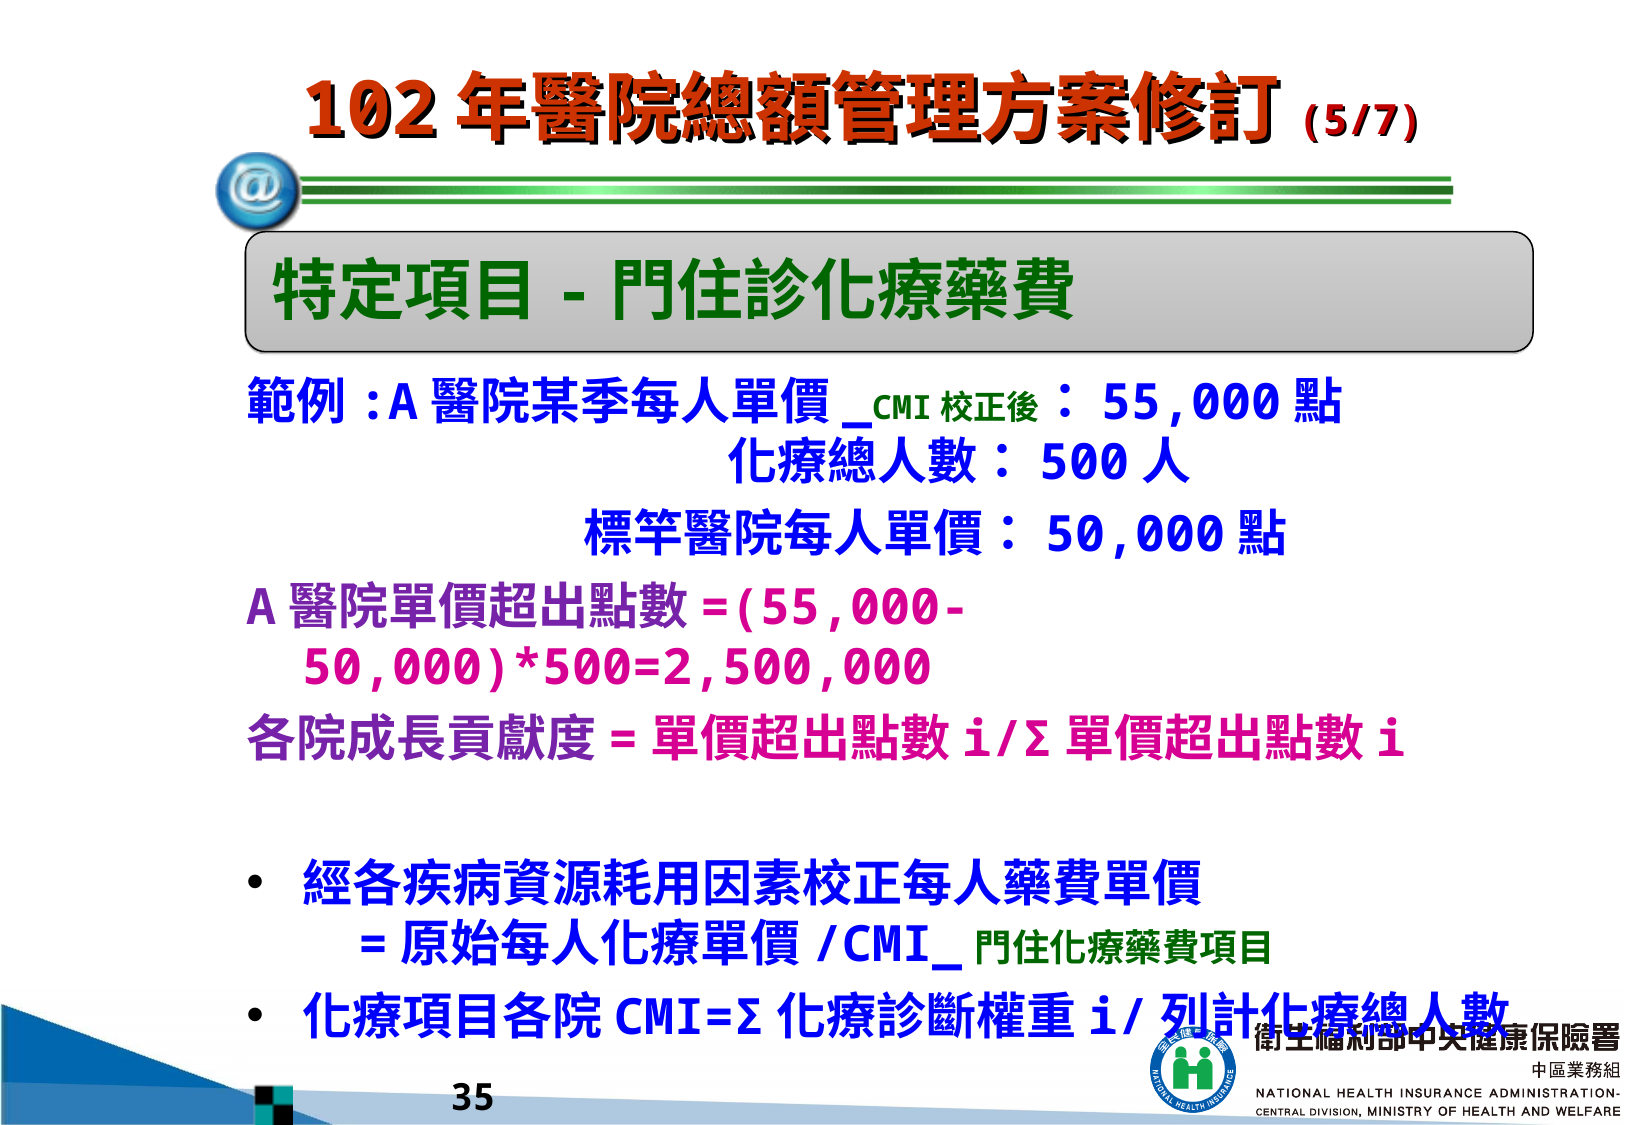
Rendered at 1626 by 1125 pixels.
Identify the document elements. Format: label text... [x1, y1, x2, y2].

text_box 特定項目-門住診化療藥費 [245, 231, 1534, 352]
text_box [435, 1065, 815, 1125]
title 102年醫院總額管理方案修訂(5/7) [162, 10, 1562, 198]
text_box 範例:A醫院某季每人單價_CMI校正後：55,000點 化療總人數：500人 標竿醫院每人單價：50,000點 A醫院單價超出點數=(55,000-50,000)*500=2,500,000 各院成長貢獻度=單價超出點數i/Σ單價超出點數i 經各疾病資源耗用因素校正每人藥費單價 =原始每人化療單價/CMI_門住化療藥費項目 化療項目各院CMI=Σ化療診斷權重i/列計化療總人數 [231, 362, 1569, 1023]
